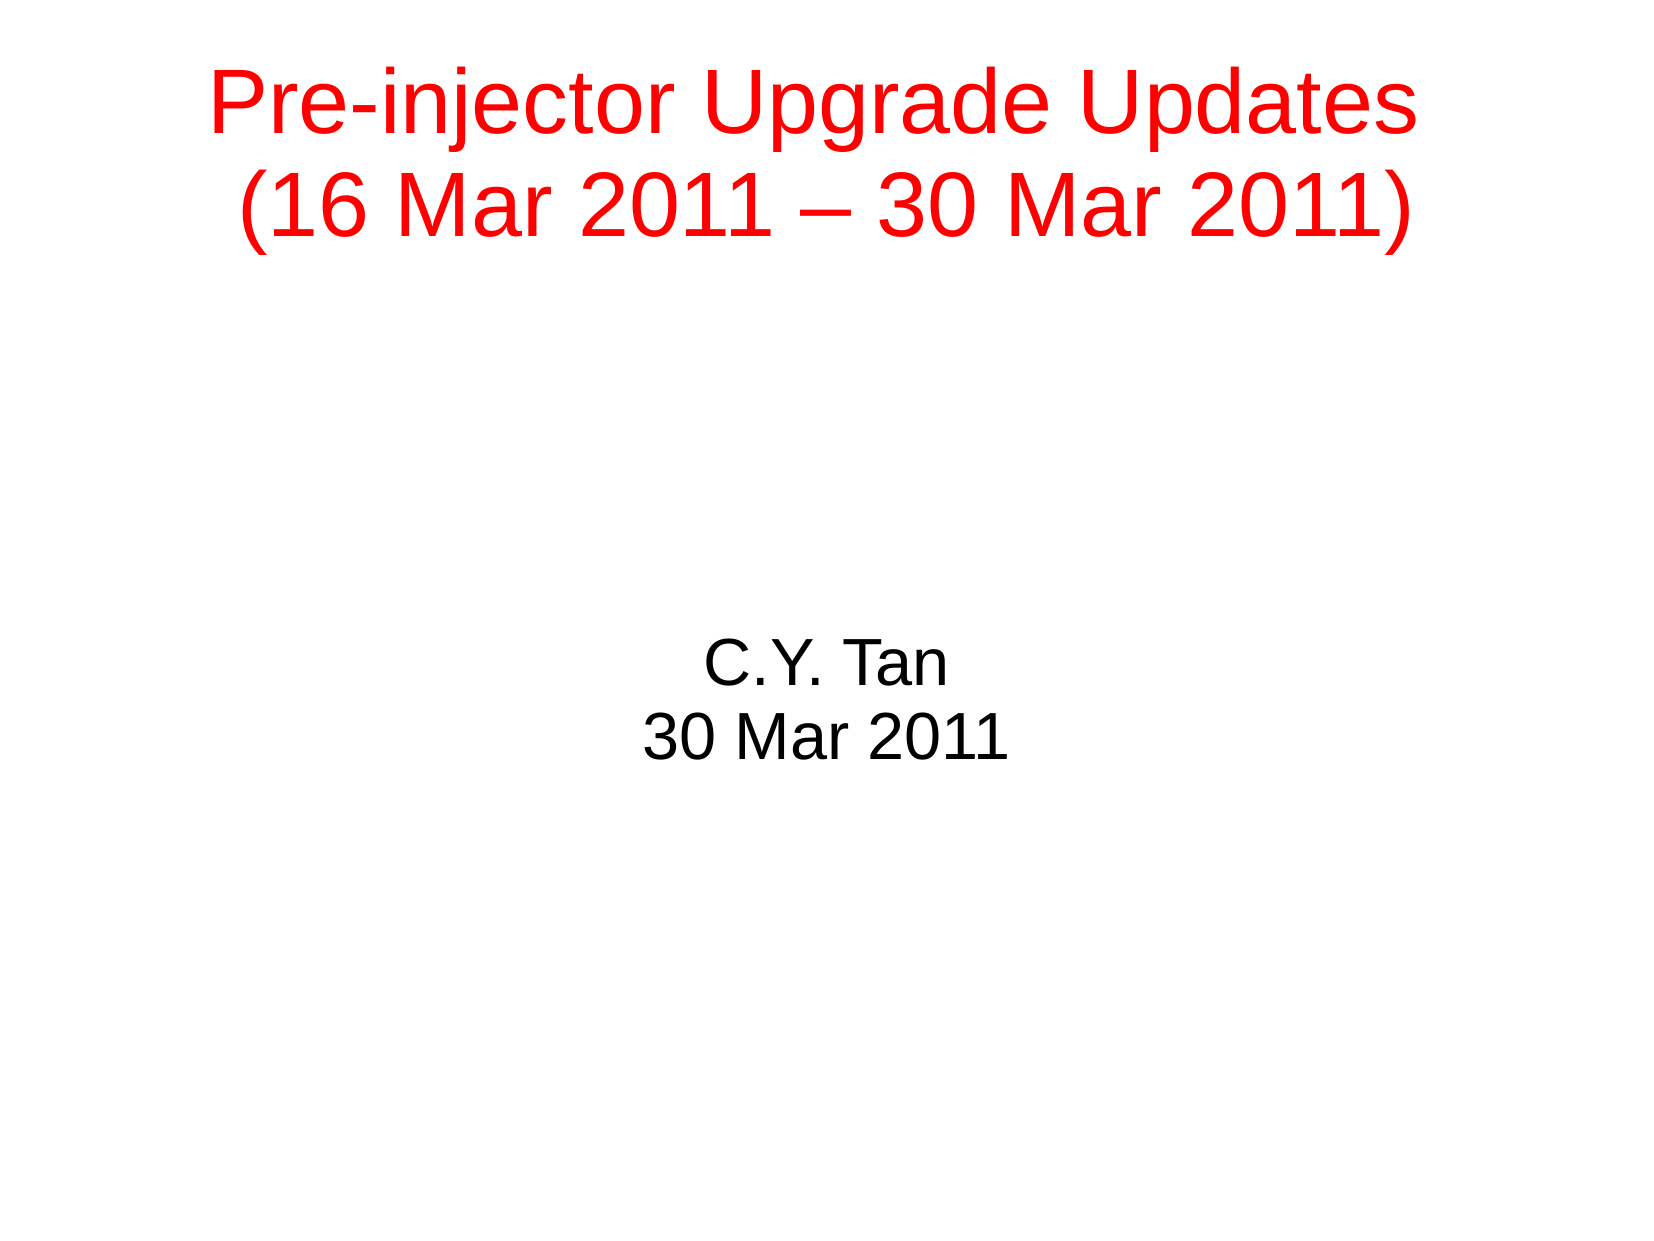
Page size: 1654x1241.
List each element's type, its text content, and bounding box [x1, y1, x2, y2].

subtitle C.Y. Tan 30 Mar 2011 [82, 297, 1571, 1102]
title Pre-injector Upgrade Updates (16 Mar 2011 – 30 Mar 2011) [82, 50, 1571, 256]
